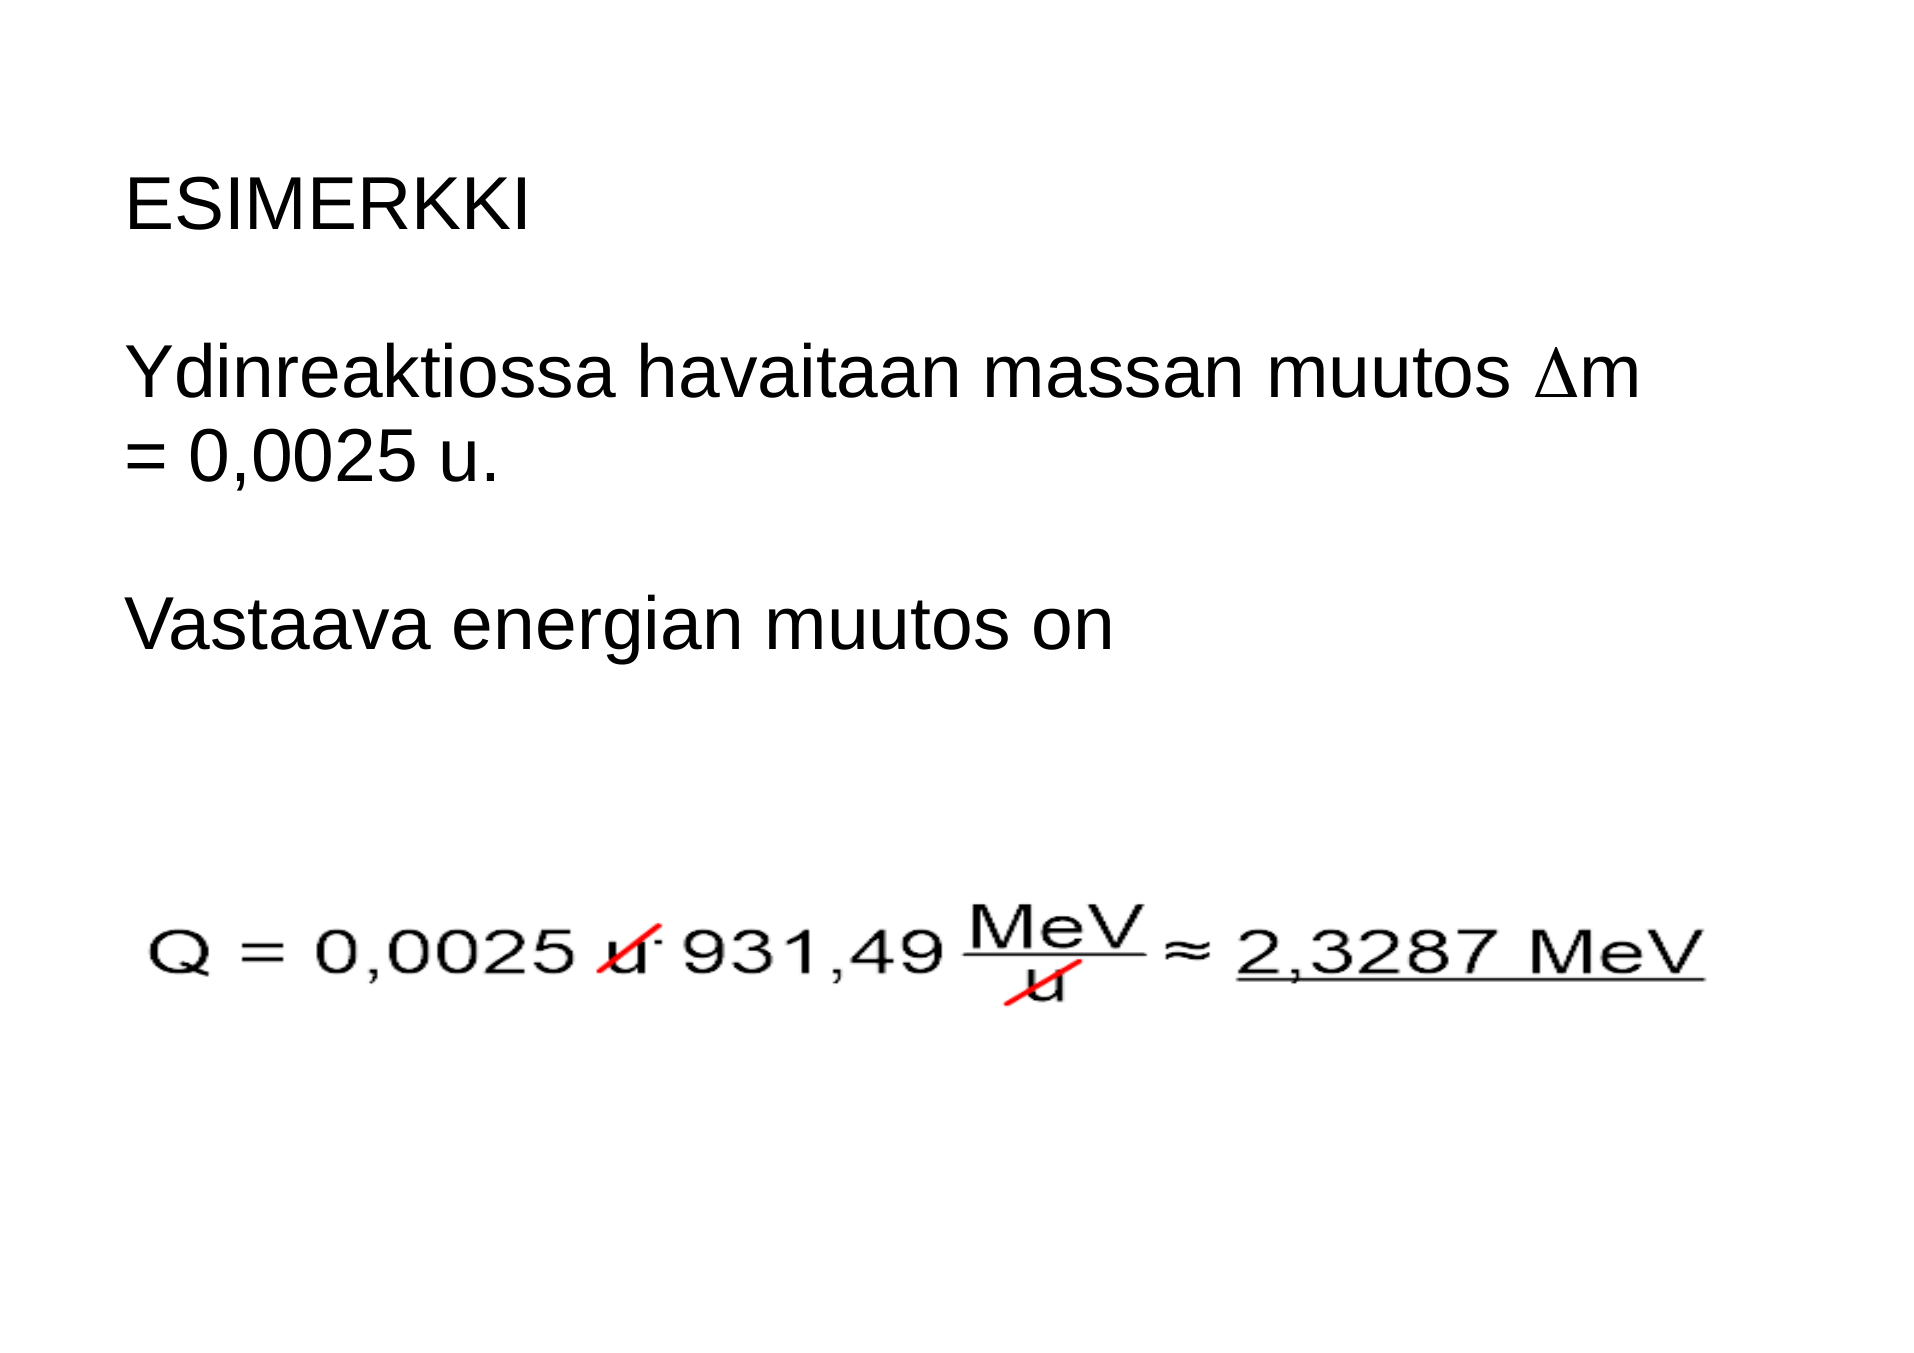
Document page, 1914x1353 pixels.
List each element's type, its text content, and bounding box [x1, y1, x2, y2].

picture [74, 862, 1859, 1032]
text_box ESIMERKKI Ydinreaktiossa havaitaan massan muutos Dm = 0,0025 u. Vastaava energian muutos on [109, 154, 1709, 747]
